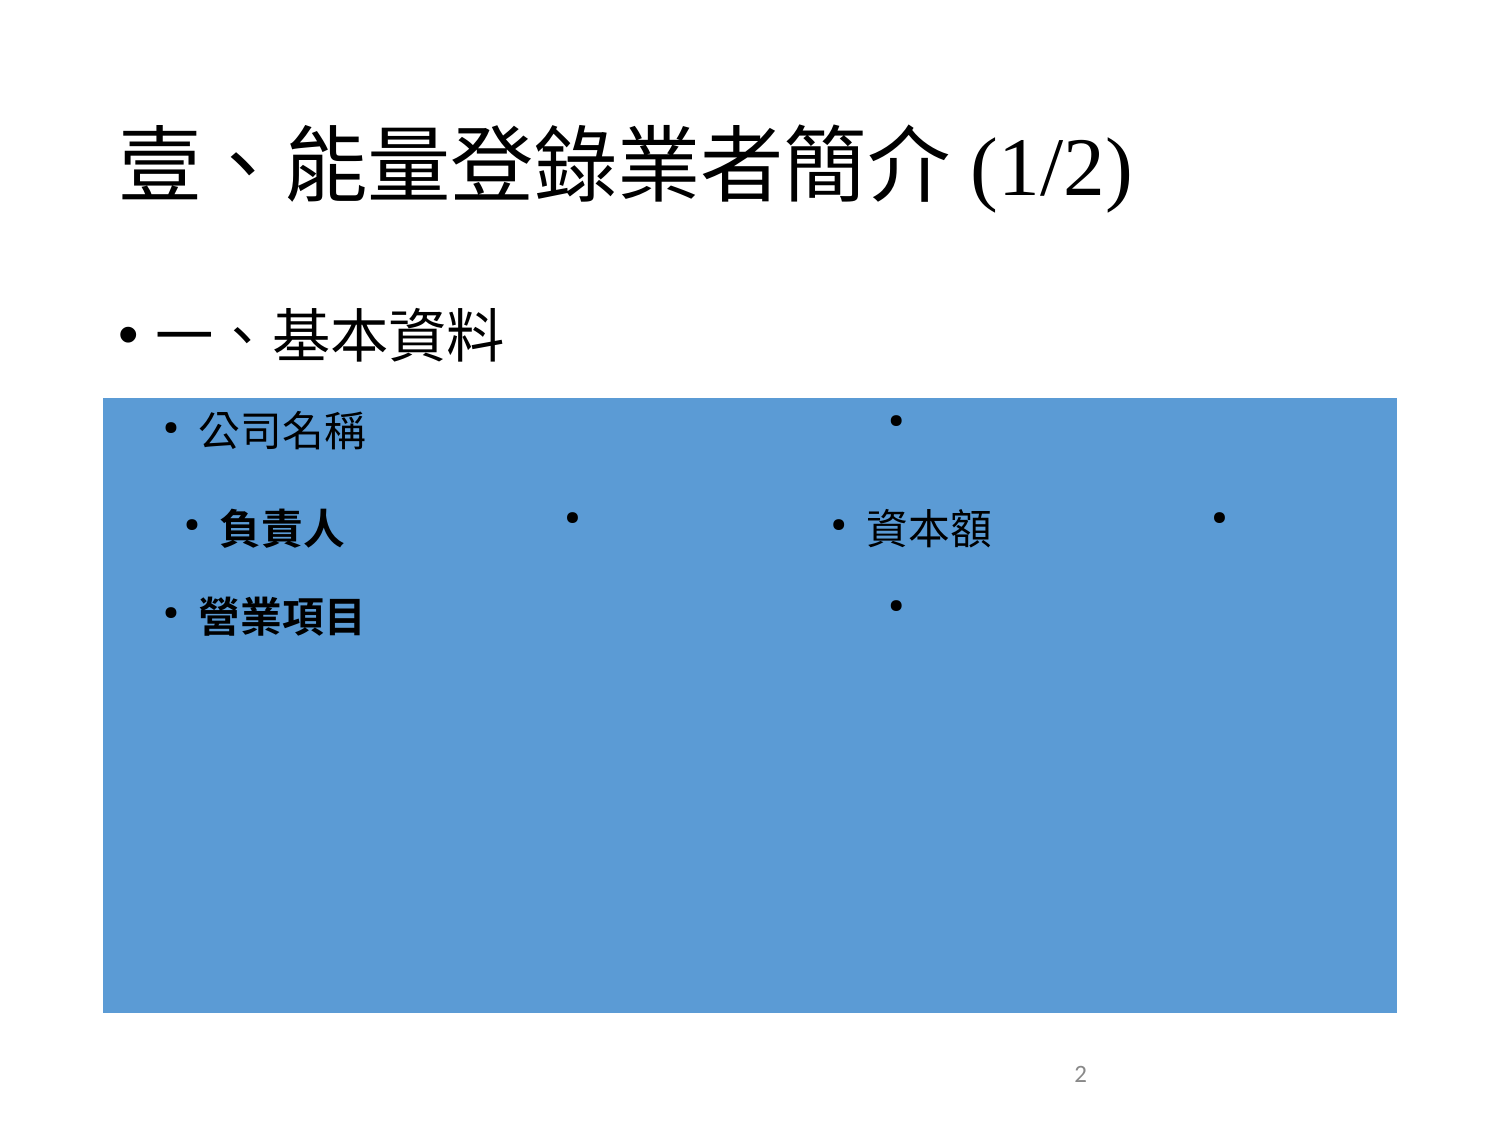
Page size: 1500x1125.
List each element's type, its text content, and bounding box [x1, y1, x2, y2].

table_cell [426, 584, 1397, 1013]
text_box [1059, 1042, 1397, 1103]
table_cell [1073, 496, 1397, 584]
table_cell 負責人 [103, 496, 426, 584]
table_cell [426, 496, 750, 584]
table_cell 資本額 [750, 496, 1073, 584]
list 一、基本資料 [103, 299, 1397, 398]
table_header 公司名稱 [103, 398, 426, 496]
table_cell 營業項目 [103, 584, 426, 1013]
table_header [426, 398, 1397, 496]
title 壹、能量登錄業者簡介(1/2) [103, 59, 1397, 278]
